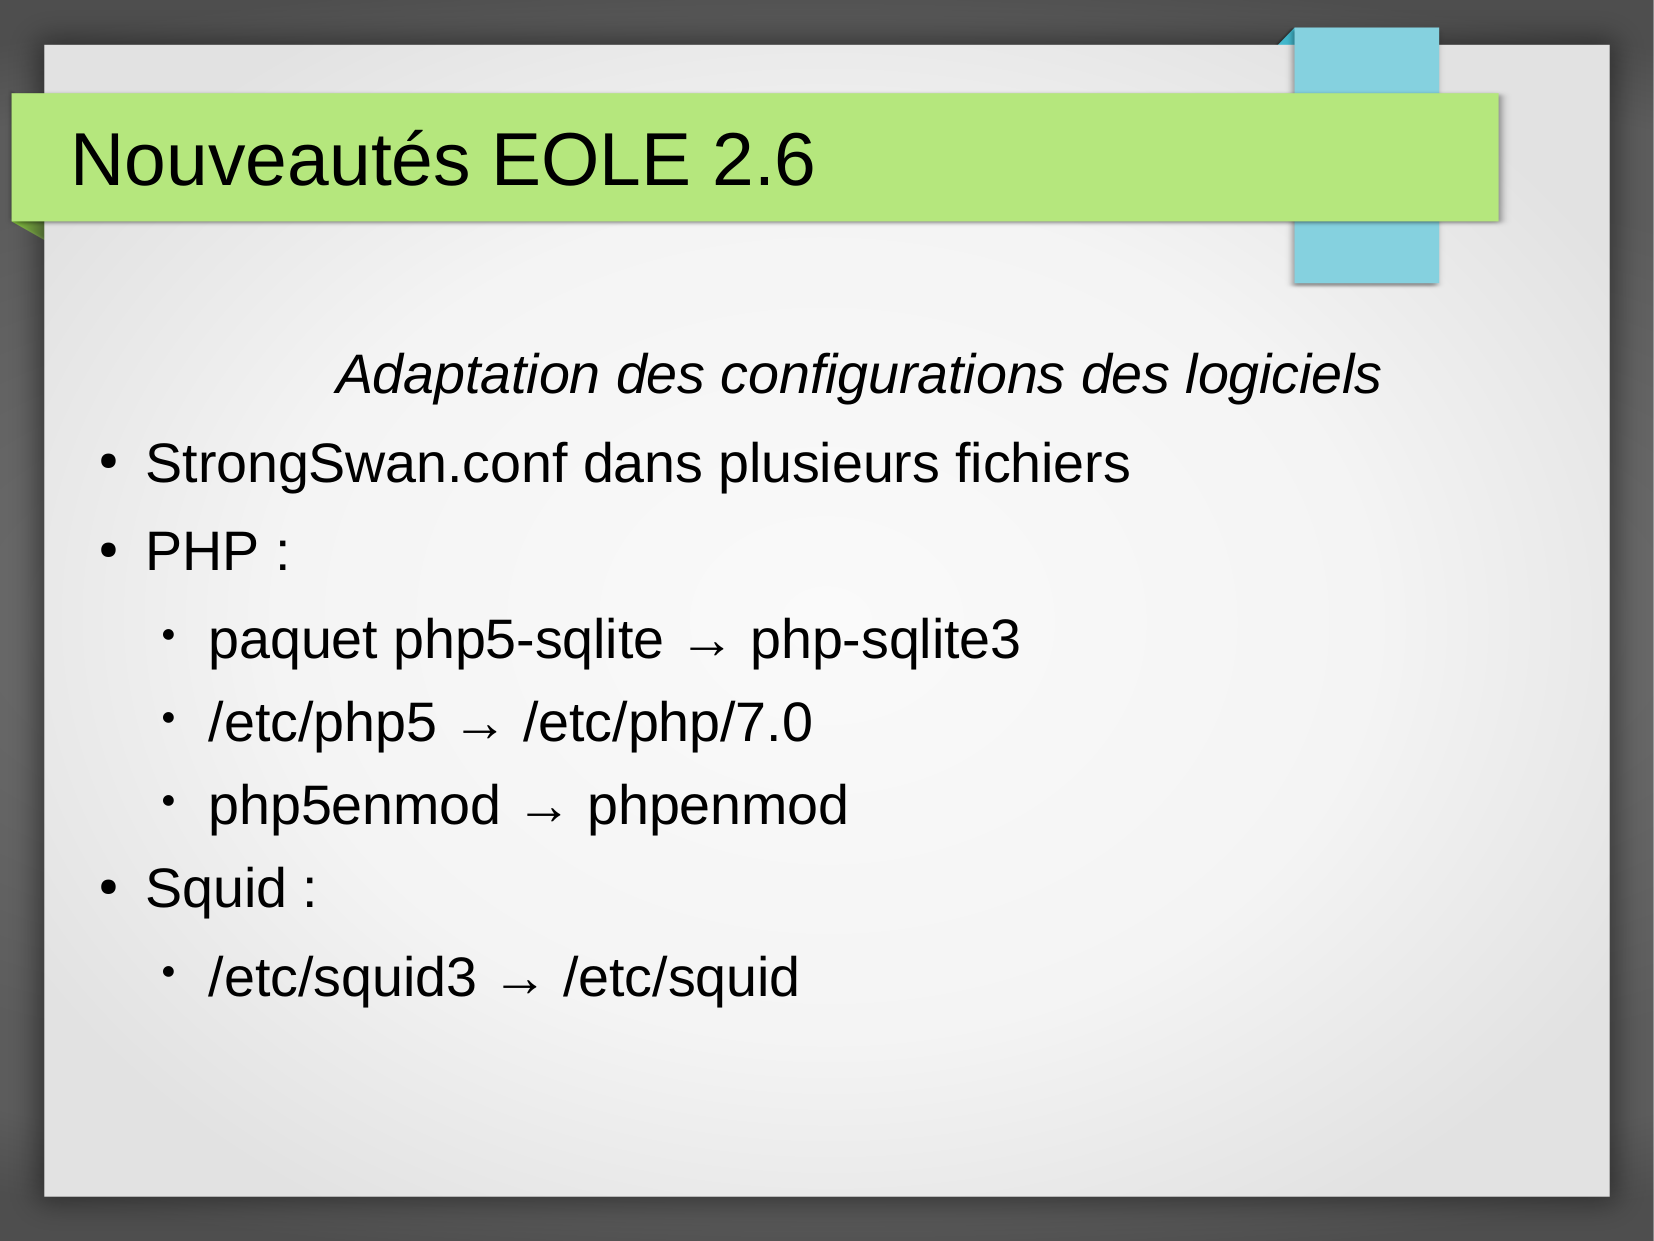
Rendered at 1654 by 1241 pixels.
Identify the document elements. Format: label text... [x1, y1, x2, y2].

title Nouveautés EOLE 2.6 [70, 75, 1252, 244]
picture [0, 0, 1654, 1241]
list Adaptation des configurations des logiciels StrongSwan.conf dans plusieurs fichiers PHP : paquet php5-sqlite → php-sqlite3 /etc/php5 → /etc/php/7.0 php5enmod → phpenmod Squid : /etc/squid3 → /etc/squid [82, 343, 1571, 1016]
